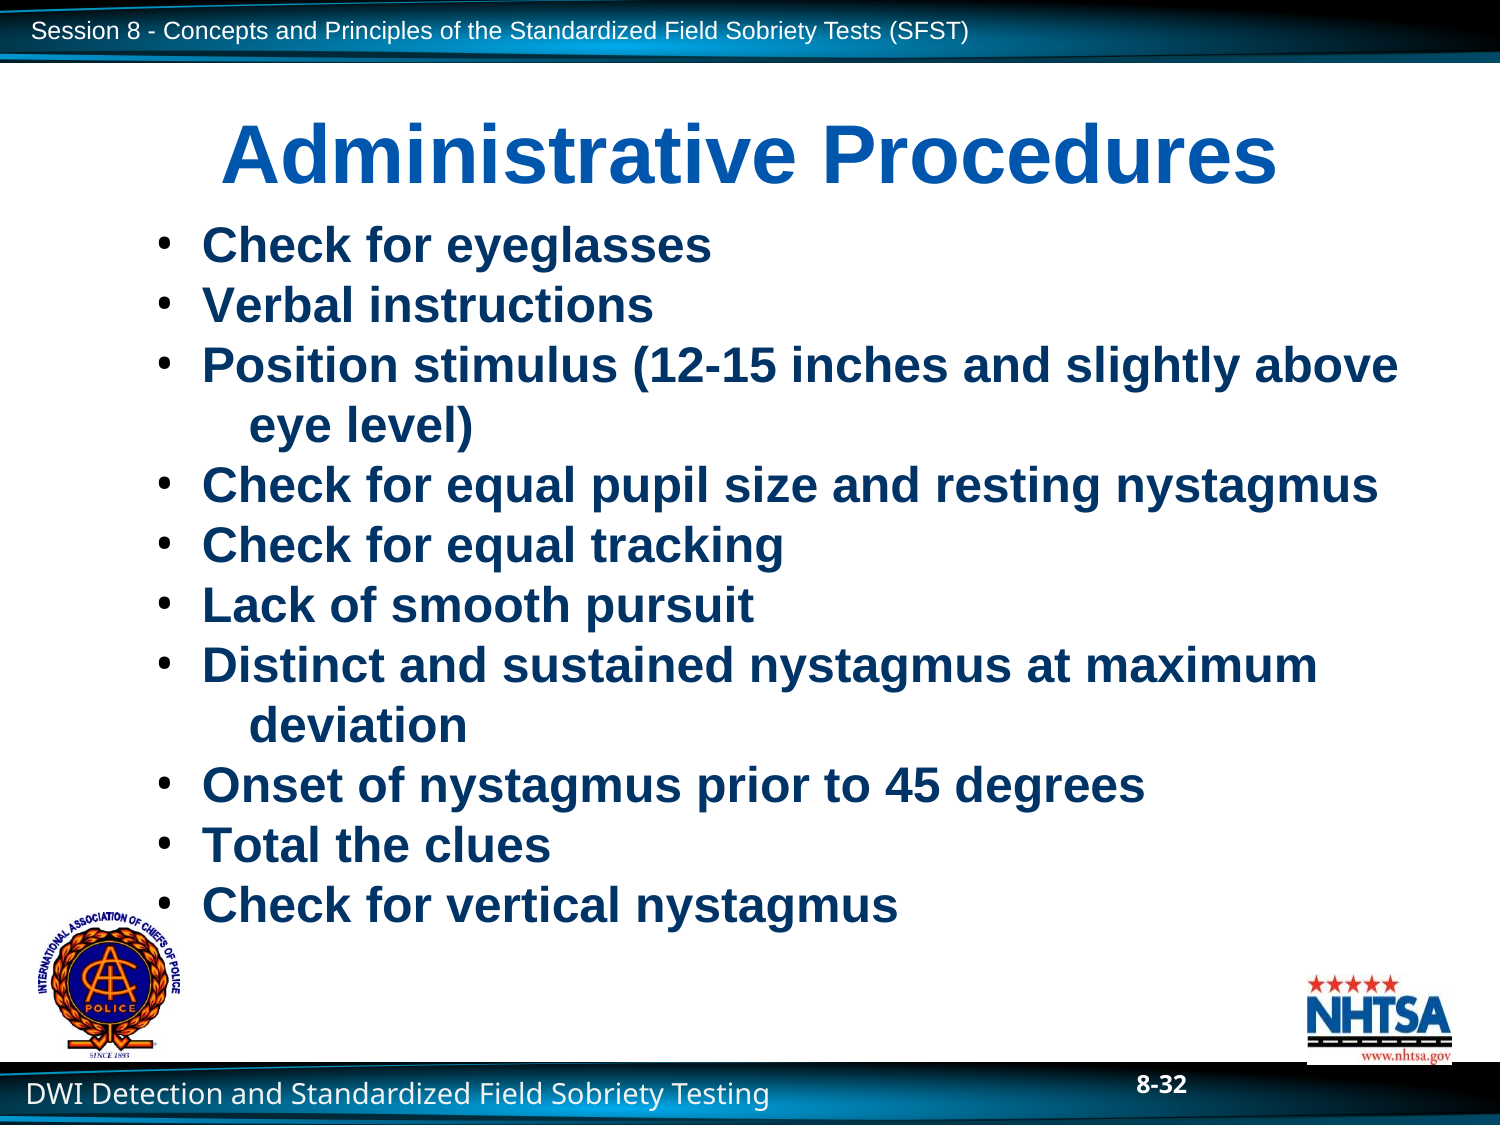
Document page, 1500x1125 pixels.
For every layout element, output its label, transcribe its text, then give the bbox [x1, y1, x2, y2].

slide_number 8-32 [1121, 1055, 1472, 1116]
list Check for eyeglasses Verbal instructions Position stimulus (12-15 inches and slightly above eye level) Check for equal pupil size and resting nystagmus Check for equal tracking Lack of smooth pursuit Distinct and sustained nystagmus at maximum deviation Onset of nystagmus prior to 45 degrees Total the clues Check for vertical nystagmus [154, 212, 1484, 963]
title Administrative Procedures [50, 87, 1451, 213]
